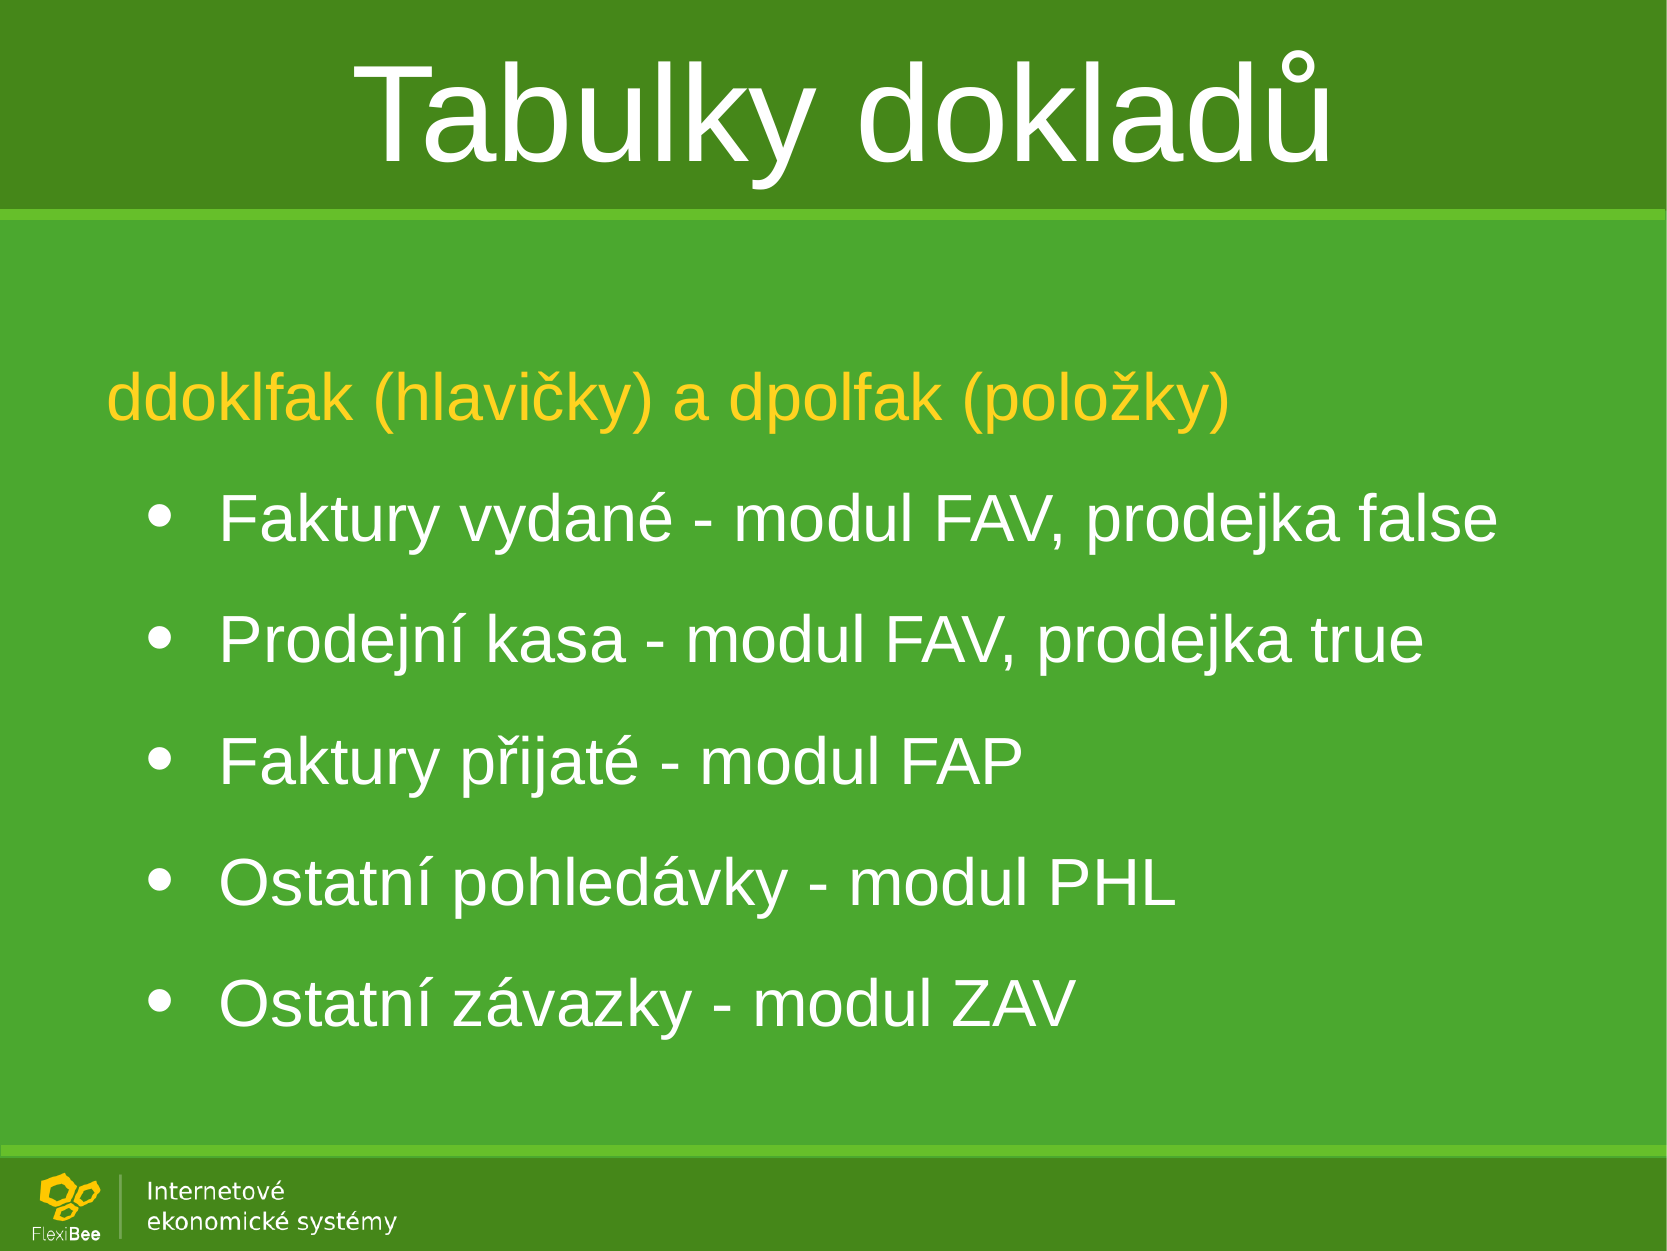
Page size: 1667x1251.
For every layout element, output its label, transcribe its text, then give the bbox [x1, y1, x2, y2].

title Tabulky dokladů [118, 0, 1571, 361]
picture [0, 0, 1667, 1251]
list ddoklfak (hlavičky) a dpolfak (položky) Faktury vydané - modul FAV, prodejka false Prodejní kasa - modul FAV, prodejka true Faktury přijaté - modul FAP Ostatní pohledávky - modul PHL Ostatní závazky - modul ZAV [106, 295, 1560, 1099]
